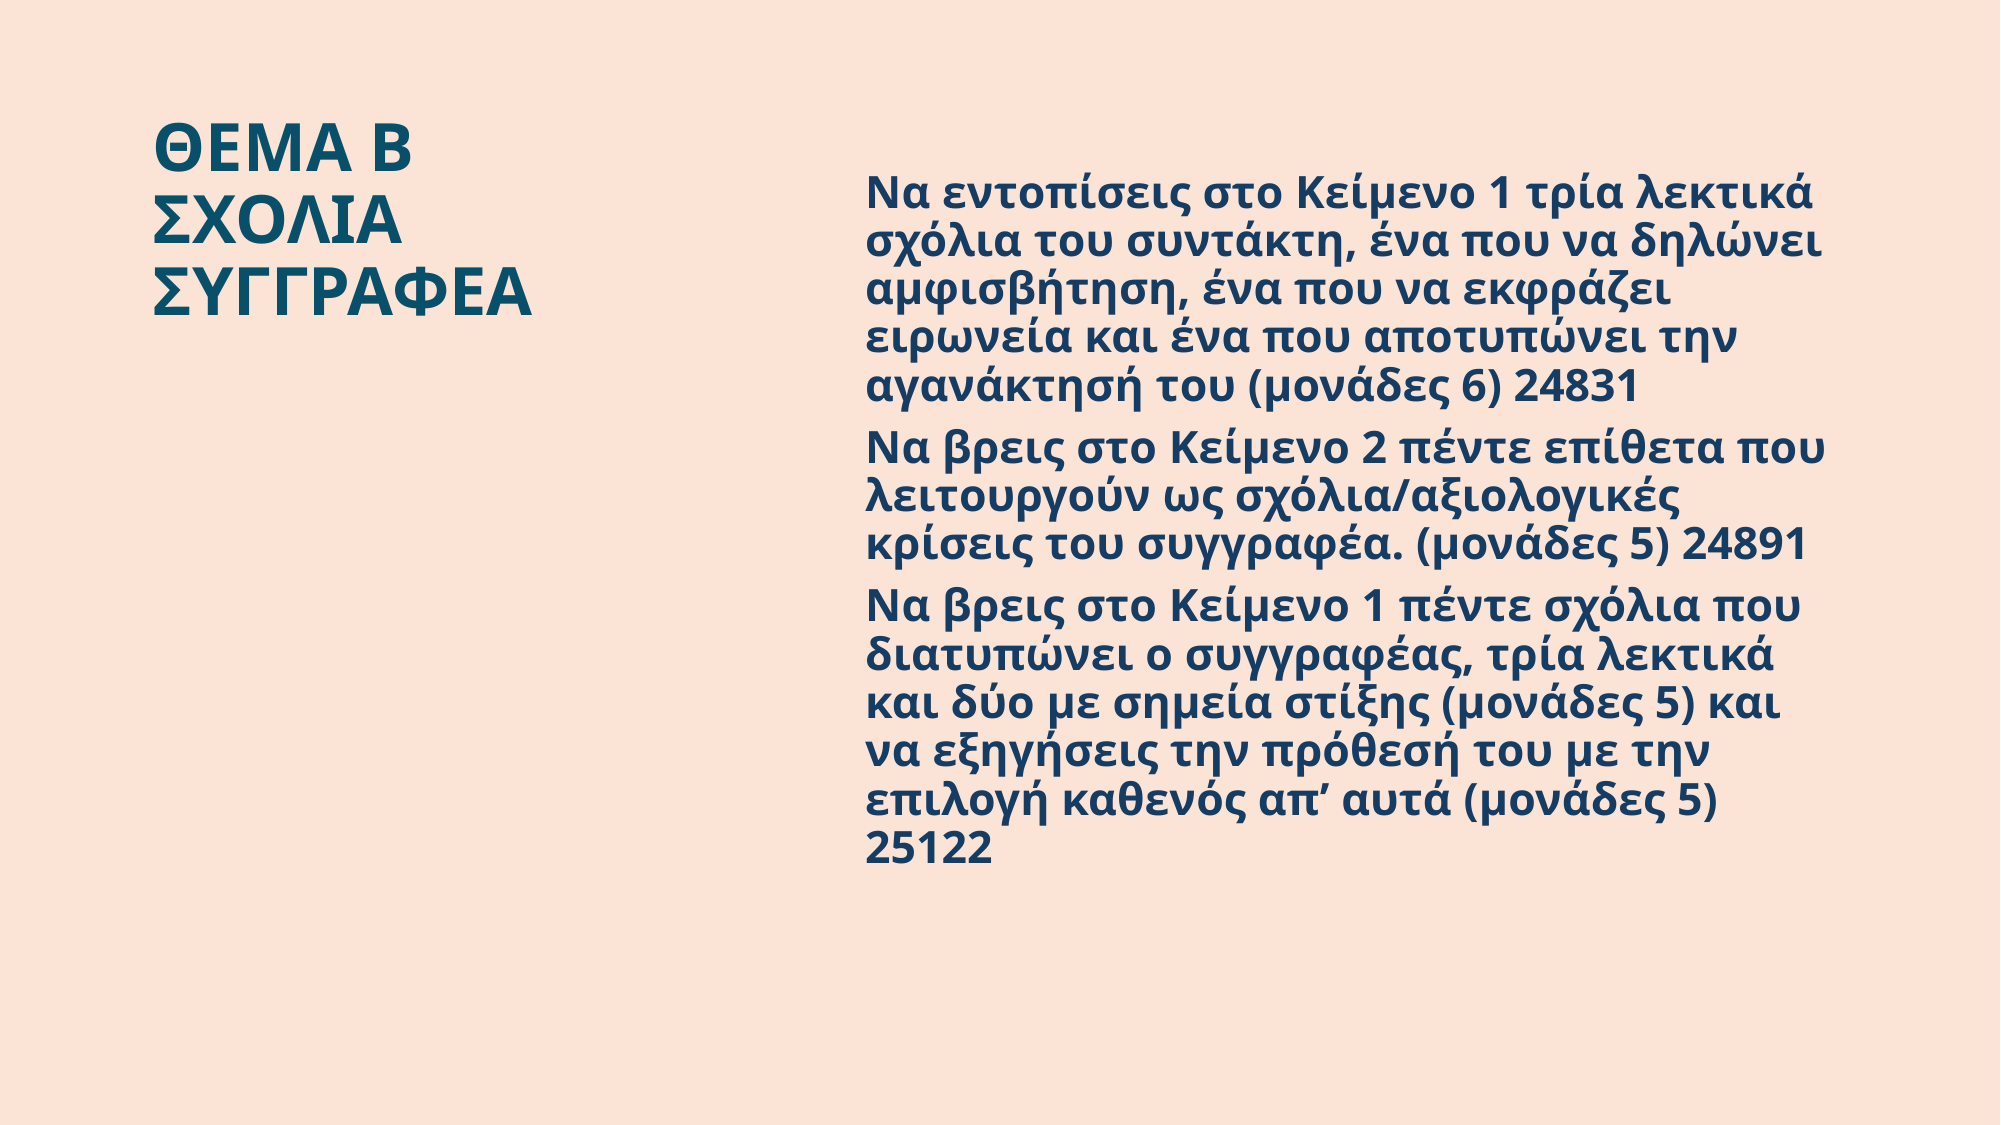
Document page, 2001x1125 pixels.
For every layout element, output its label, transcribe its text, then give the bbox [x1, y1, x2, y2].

list Να εντοπίσεις στο Κείμενο 1 τρία λεκτικά σχόλια του συντάκτη, ένα που να δηλώνει αμφισβήτηση, ένα που να εκφράζει ειρωνεία και ένα που αποτυπώνει την αγανάκτησή του (μονάδες 6) 24831 Να βρεις στο Κείμενο 2 πέντε επίθετα που λειτουργούν ως σχόλια/αξιολογικές κρίσεις του συγγραφέα. (μονάδες 5) 24891 Να βρεις στο Κείμενο 1 πέντε σχόλια που διατυπώνει ο συγγραφέας, τρία λεκτικά και δύο με σημεία στίξης (μονάδες 5) και να εξηγήσεις την πρόθεσή του με την επιλογή καθενός απ’ αυτά (μονάδες 5) 25122 [850, 161, 1863, 962]
title ΘΕΜΑ Β ΣΧΟΛΙΑ ΣΥΓΓΡΑΦΕΑ [137, 75, 783, 338]
